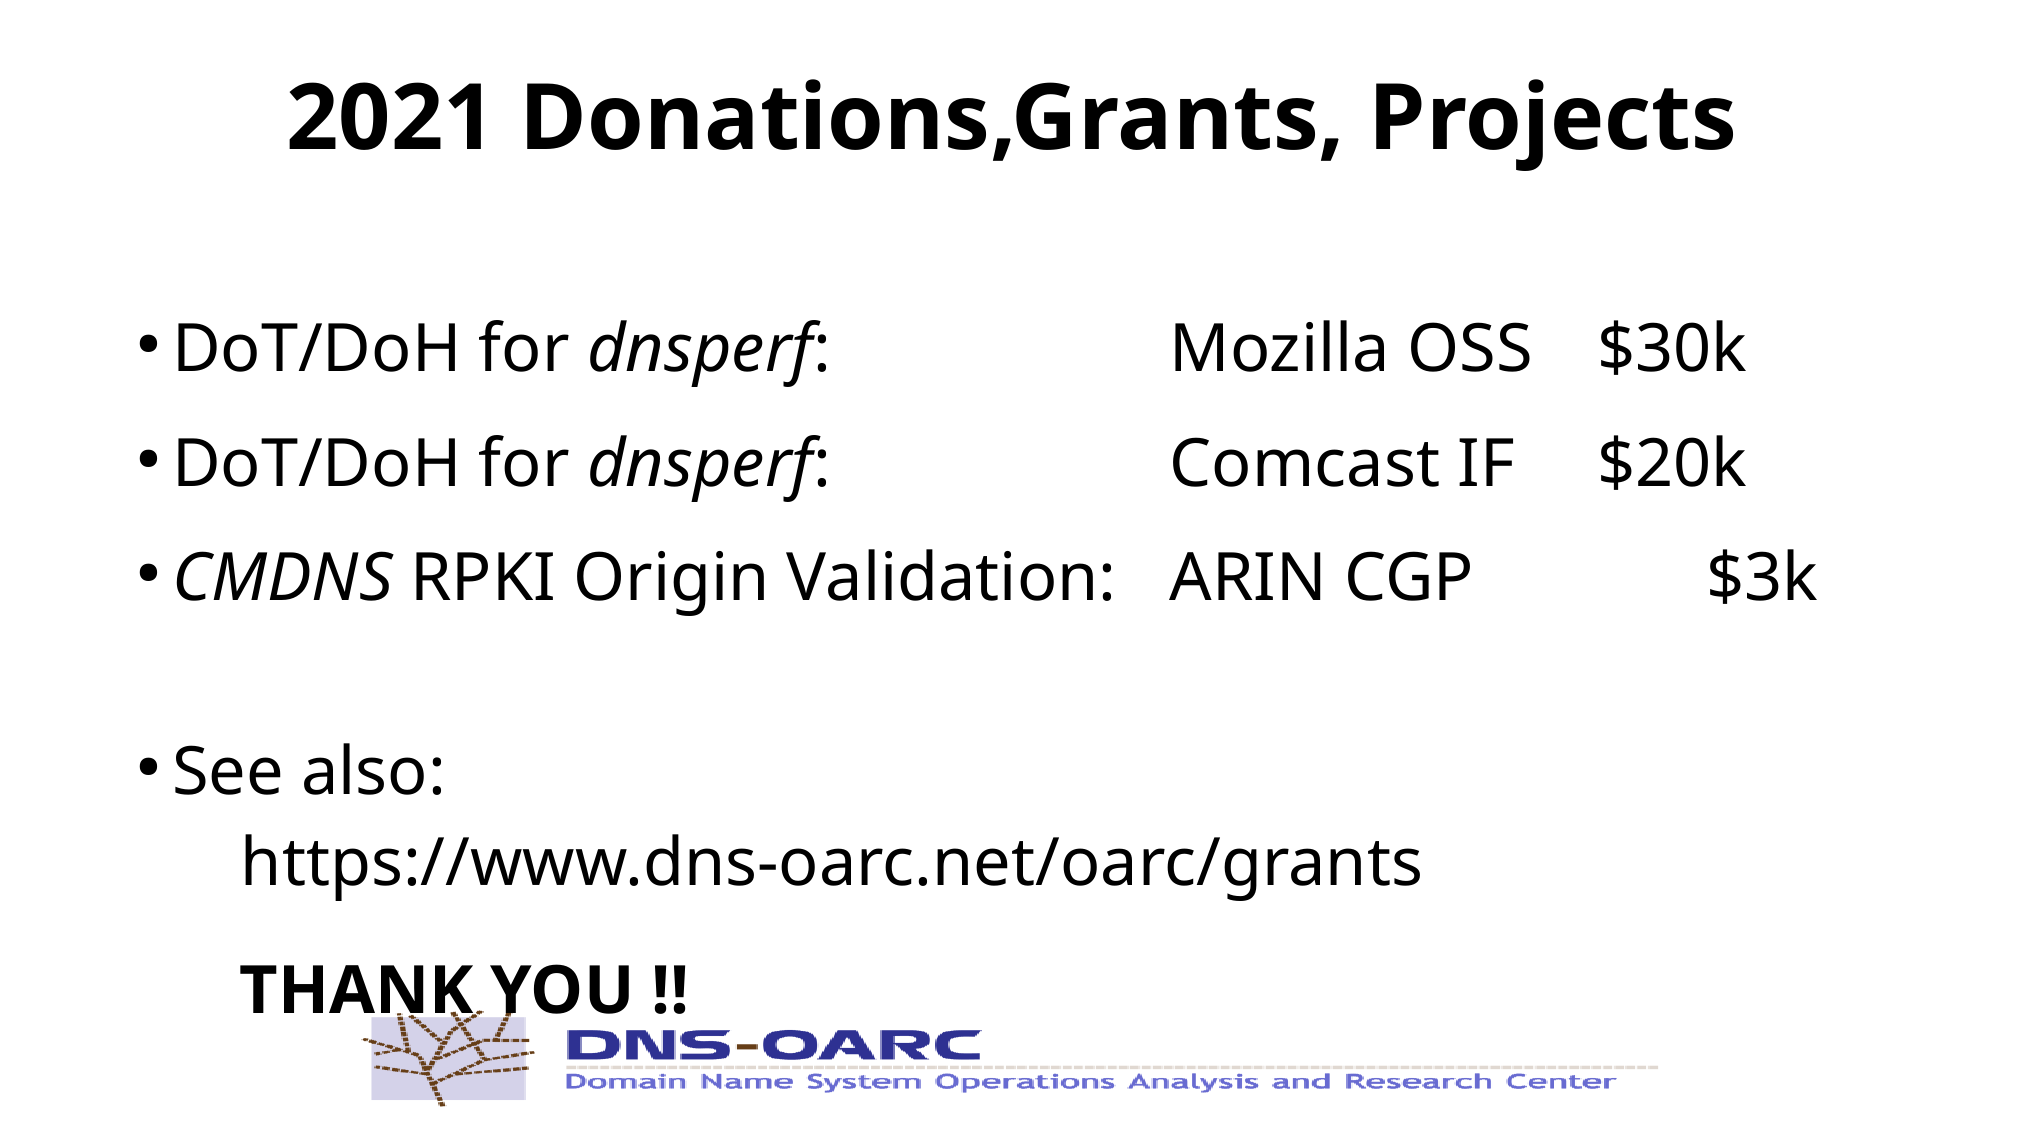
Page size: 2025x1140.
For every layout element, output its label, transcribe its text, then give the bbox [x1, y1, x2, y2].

picture [289, 1004, 1700, 1113]
list DoT/DoH for dnsperf: Mozilla OSS $30k DoT/DoH for dnsperf: Comcast IF $20k CMDNS RPKI Origin Validation: ARIN CGP $3k See also: https://www.dns-oarc.net/oarc/grants THANK YOU !! [101, 300, 1924, 928]
title 2021 Donations,Grants, Projects [101, 0, 1924, 231]
